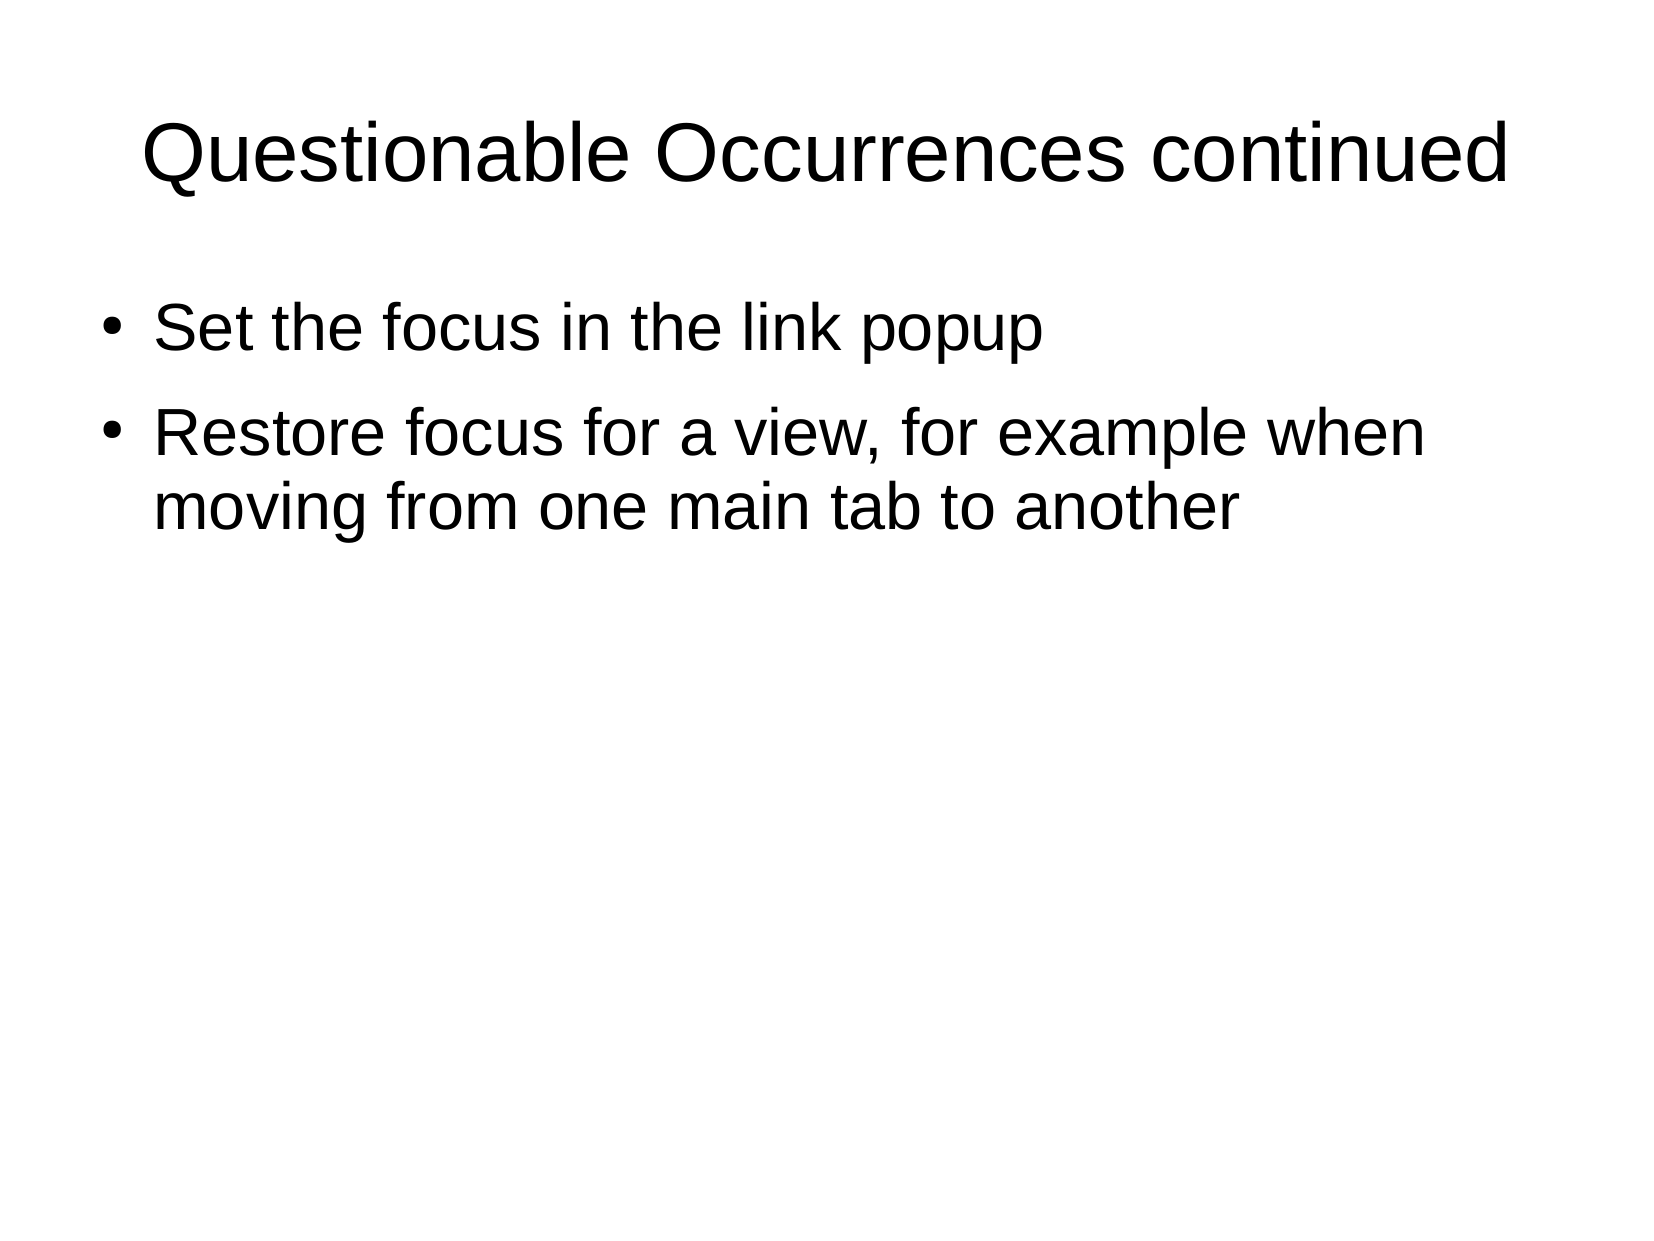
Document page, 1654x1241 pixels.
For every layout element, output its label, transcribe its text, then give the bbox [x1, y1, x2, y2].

title Questionable Occurrences continued [82, 49, 1571, 257]
list Set the focus in the link popup Restore focus for a view, for example when moving from one main tab to another [82, 290, 1571, 1109]
